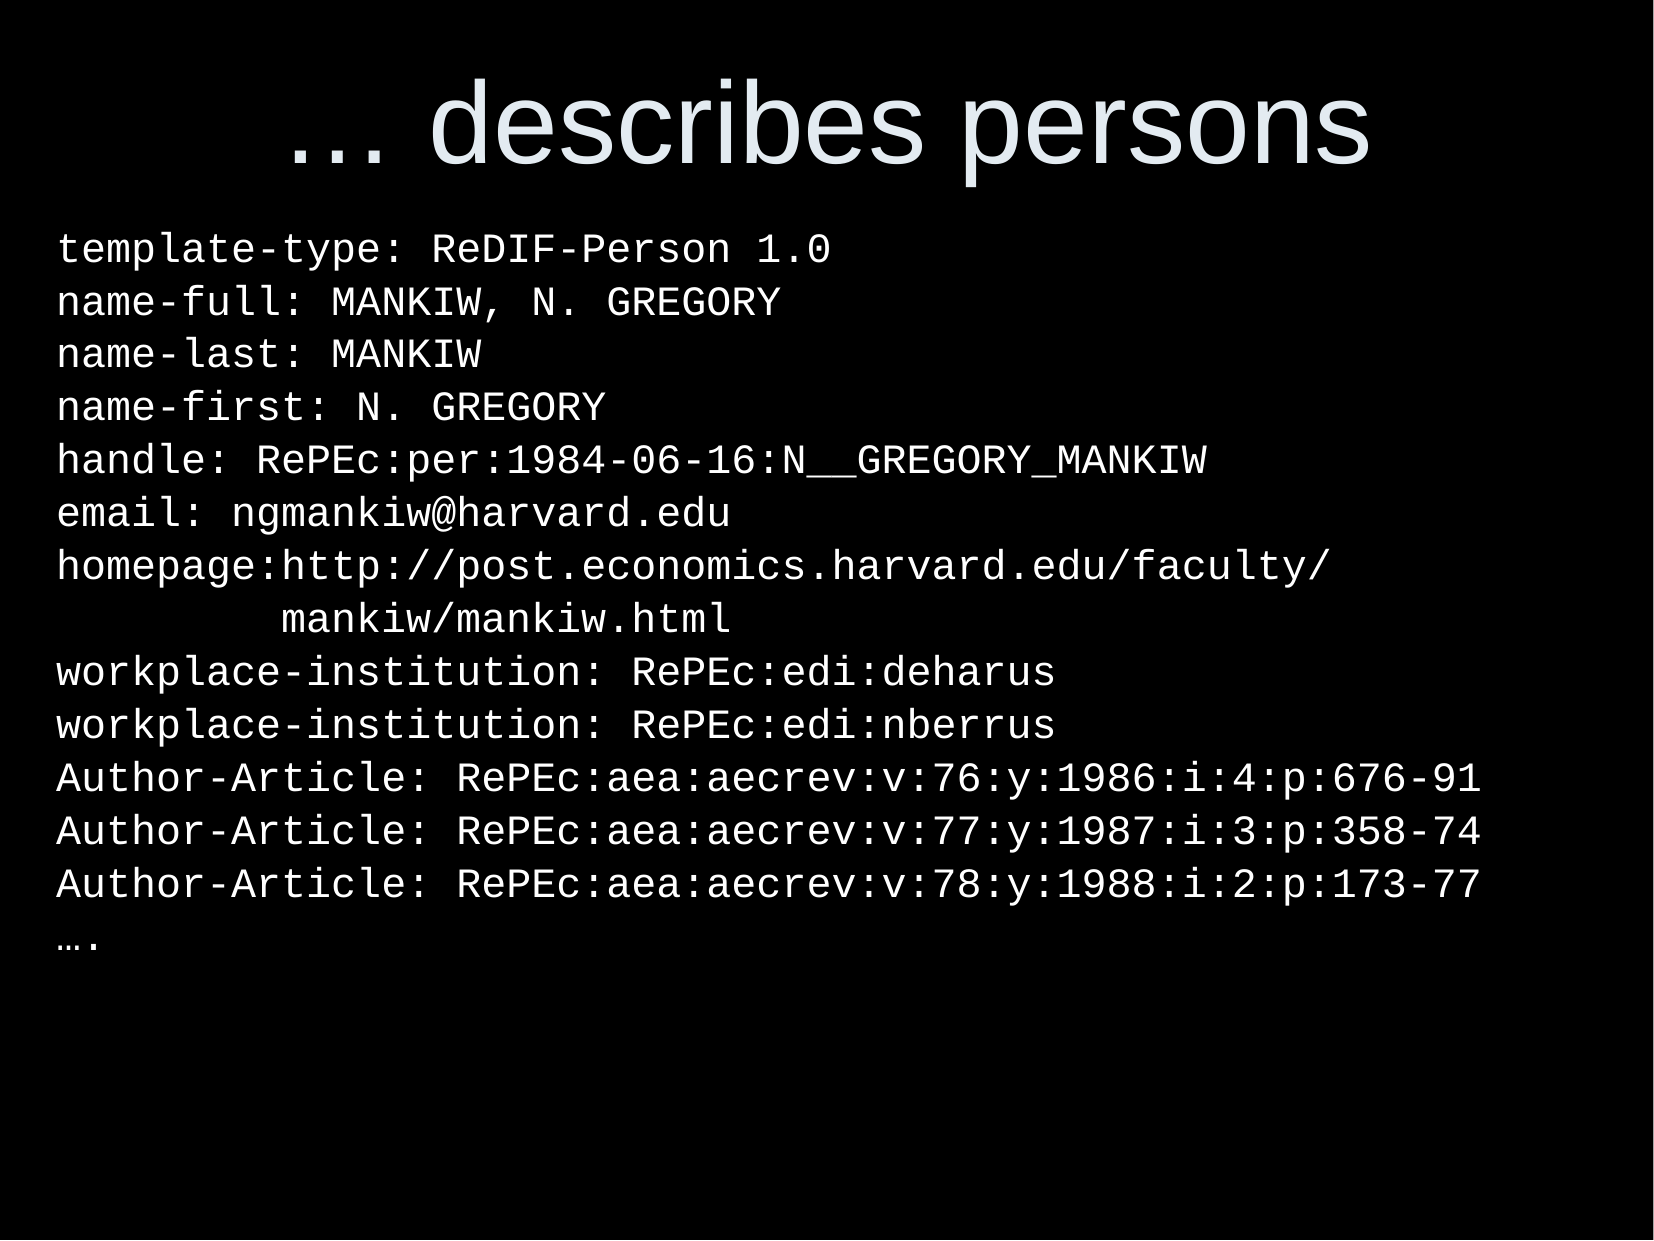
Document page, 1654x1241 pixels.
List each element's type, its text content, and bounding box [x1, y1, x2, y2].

title … describes persons [124, 0, 1530, 220]
list template-type: ReDIF-Person 1.0 name-full: MANKIW, N. GREGORY name-last: MANKIW name-first: N. GREGORY handle: RePEc:per:1984-06-16:N__GREGORY_MANKIW email: ngmankiw@harvard.edu homepage:http://post.economics.harvard.edu/faculty/ mankiw/mankiw.html workplace-institution: RePEc:edi:deharus workplace-institution: RePEc:edi:nberrus Author-Article: RePEc:aea:aecrev:v:76:y:1986:i:4:p:676-91 Author-Article: RePEc:aea:aecrev:v:77:y:1987:i:3:p:358-74 Author-Article: RePEc:aea:aecrev:v:78:y:1988:i:2:p:173-77 …. [41, 220, 1654, 1103]
